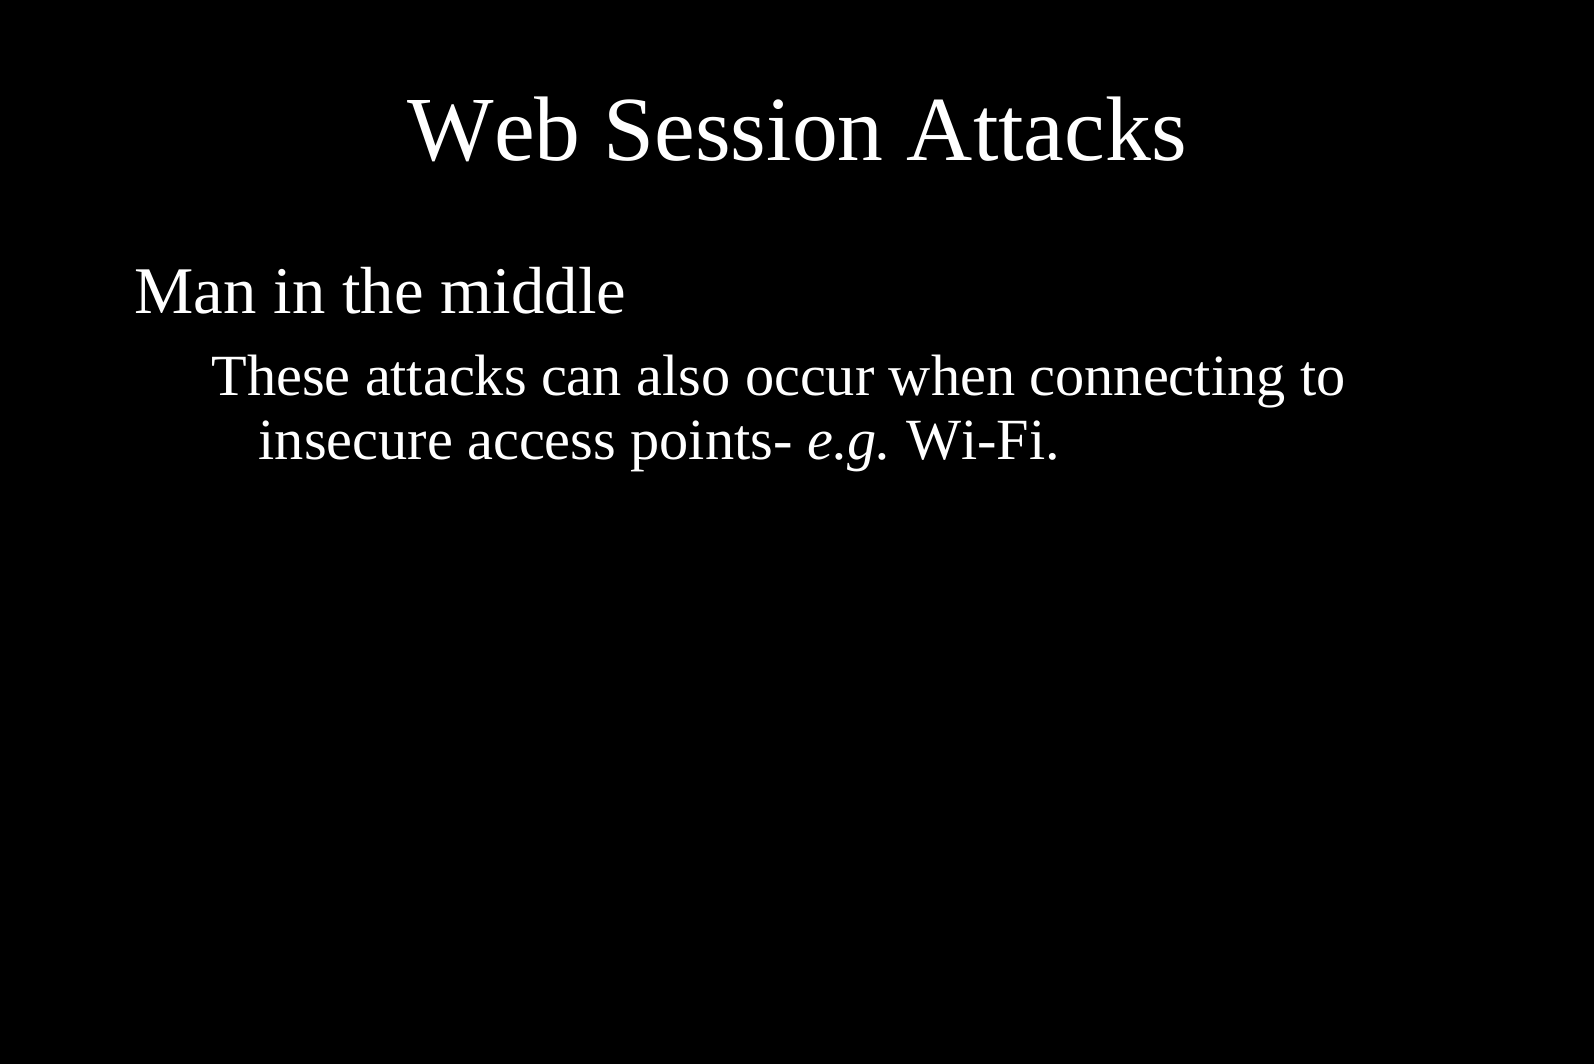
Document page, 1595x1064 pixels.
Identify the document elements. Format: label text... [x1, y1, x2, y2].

list Man in the middle These attacks can also occur when connecting to insecure access points- e.g. Wi-Fi. [117, 254, 1479, 1064]
title Web Session Attacks [117, 40, 1479, 219]
